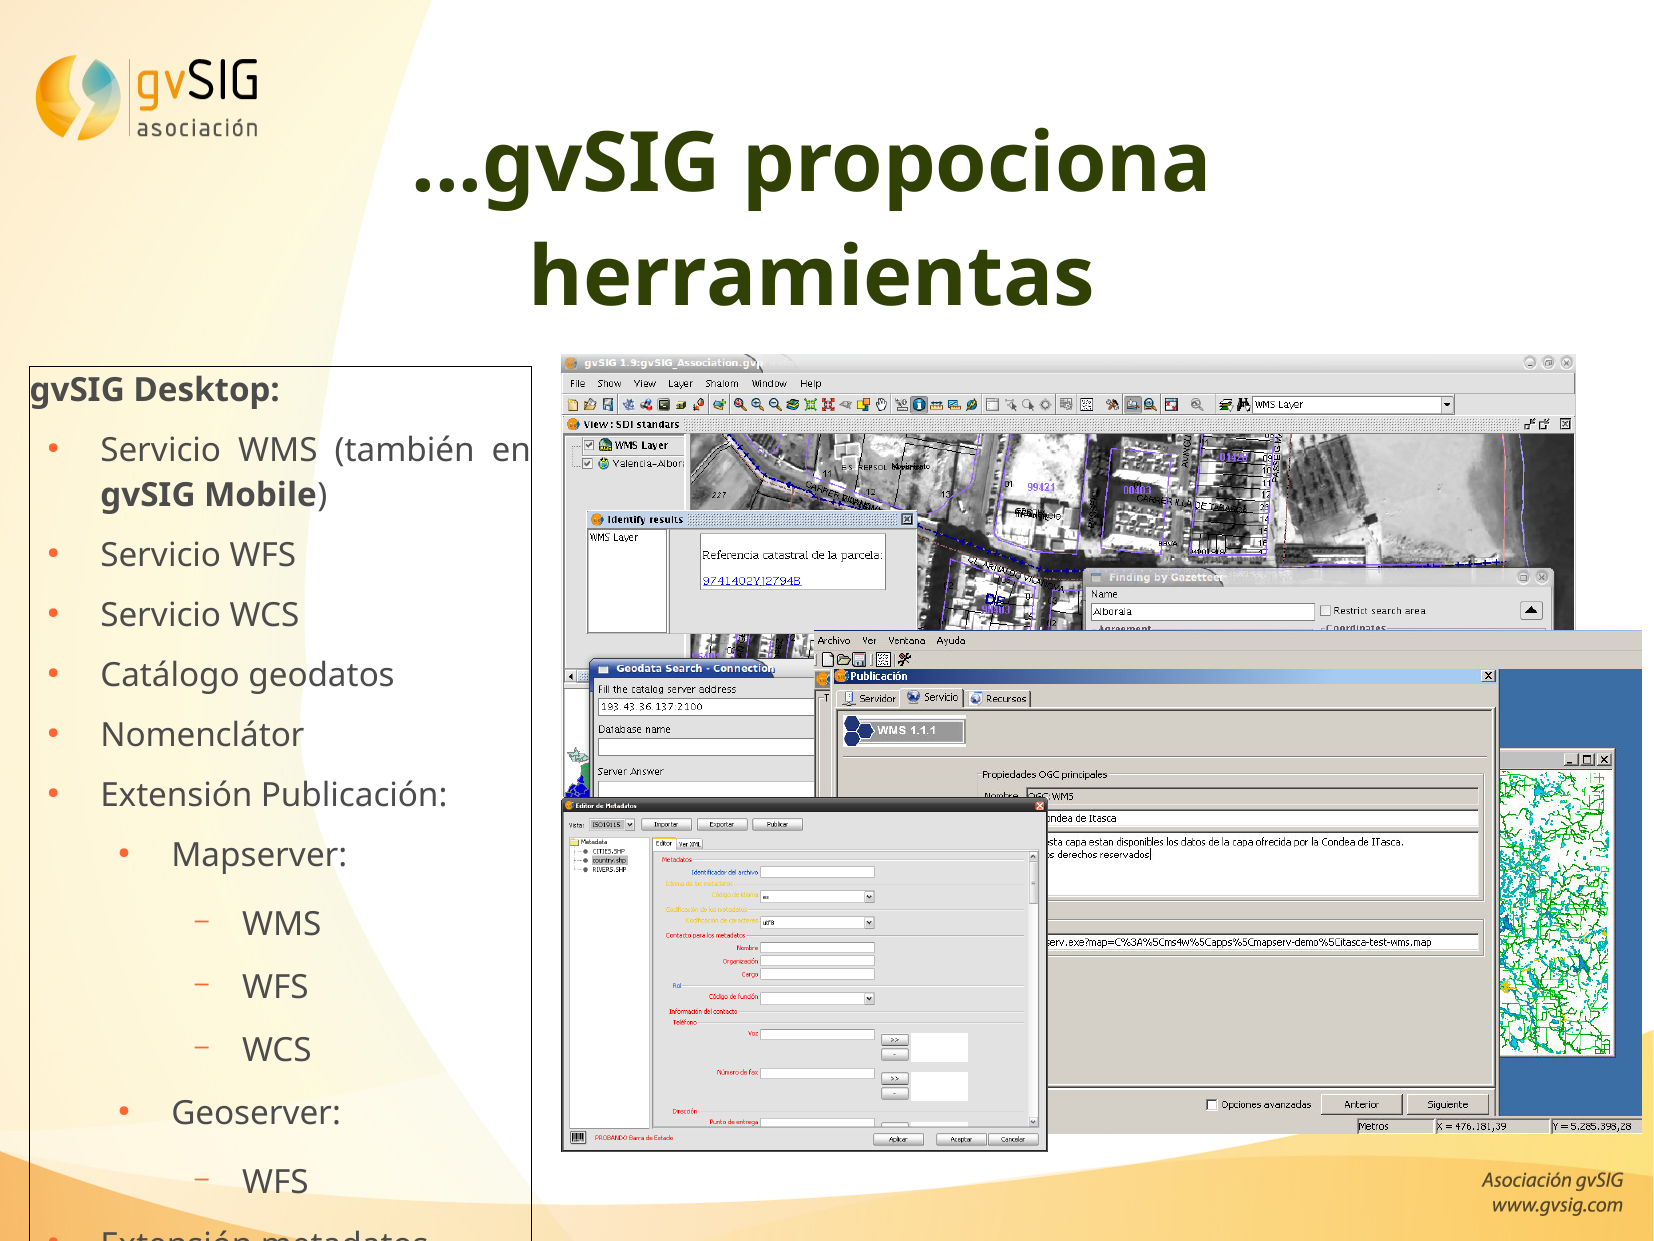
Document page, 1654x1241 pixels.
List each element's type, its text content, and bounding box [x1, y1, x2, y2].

picture [0, 0, 1654, 1241]
title ...gvSIG propociona herramientas [324, 118, 1300, 314]
picture [30, 1165, 531, 1241]
list gvSIG Desktop: Servicio WMS (también en gvSIG Mobile) Servicio WFS Servicio WCS Catálogo geodatos Nomenclátor Extensión Publicación: Mapserver: WMS WFS WCS Geoserver: WFS Extensión metadatos [29, 366, 532, 1165]
